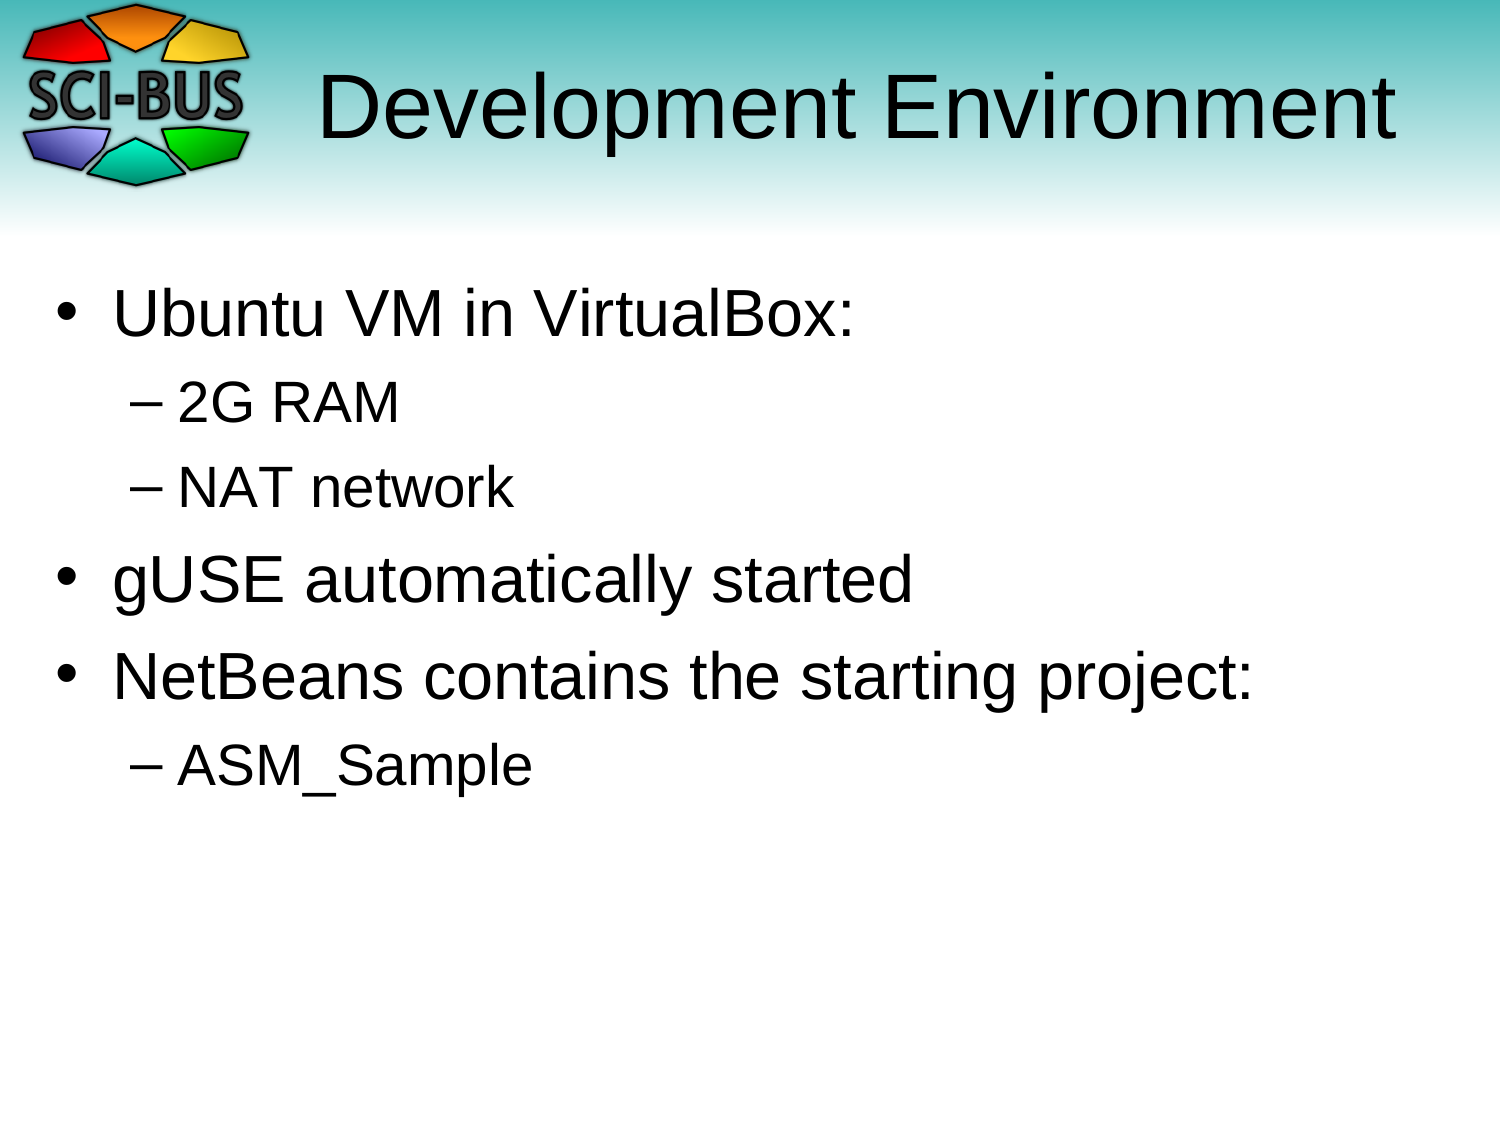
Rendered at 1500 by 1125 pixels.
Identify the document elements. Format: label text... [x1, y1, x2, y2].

picture [17, 0, 254, 192]
list Ubuntu VM in VirtualBox: 2G RAM NAT network gUSE automatically started NetBeans contains the starting project: ASM_Sample [41, 262, 1459, 1006]
title Development Environment [289, 0, 1425, 220]
